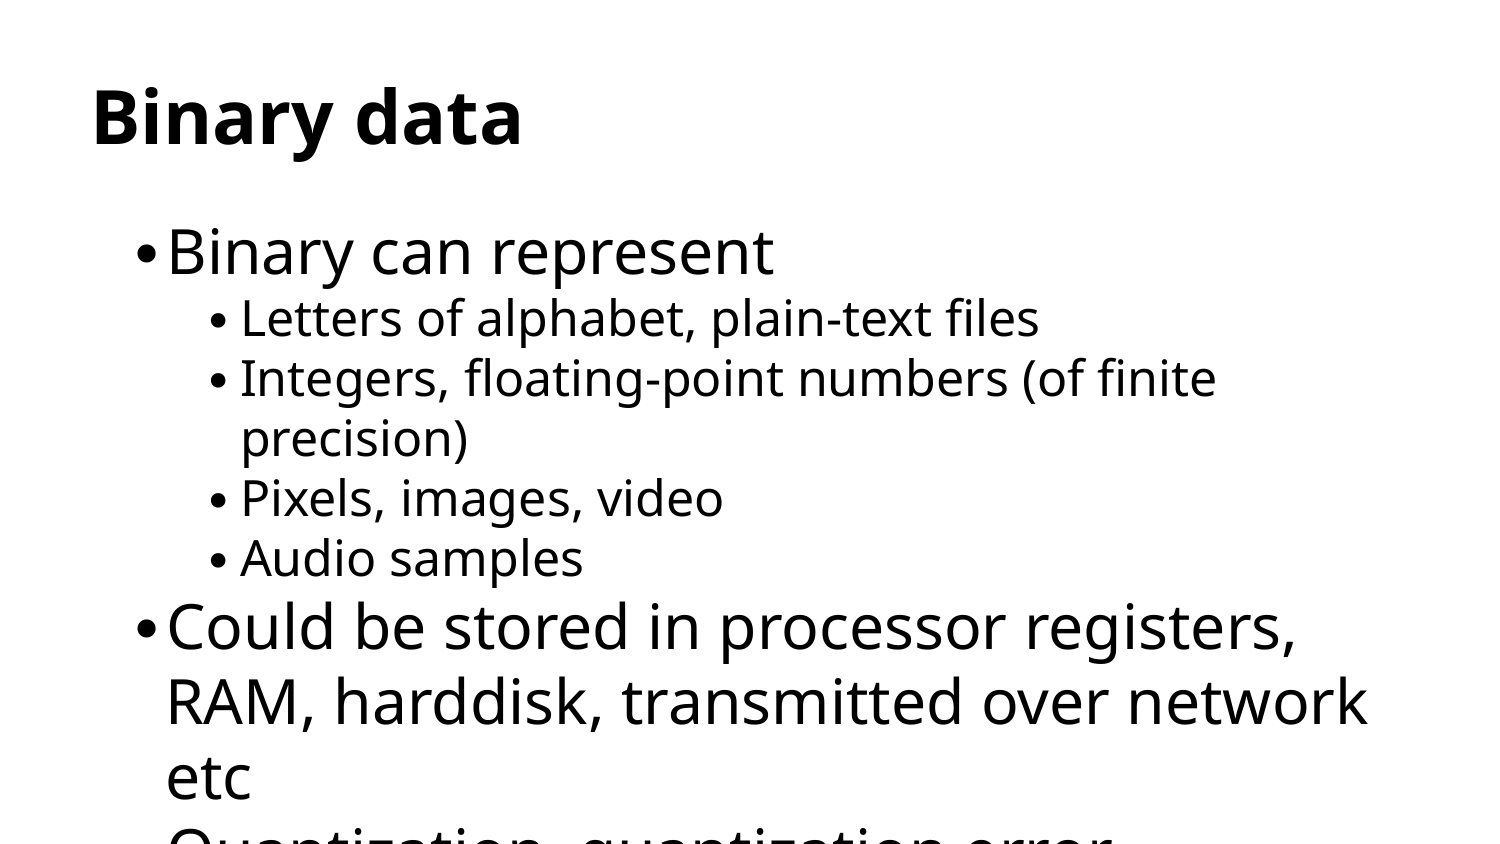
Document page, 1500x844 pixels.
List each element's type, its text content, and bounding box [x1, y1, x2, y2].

list Binary can represent Letters of alphabet, plain-text files Integers, floating-point numbers (of finite precision) Pixels, images, video Audio samples Could be stored in processor registers, RAM, harddisk, transmitted over network etc Quantization, quantization error [75, 196, 1425, 808]
title Binary data [75, 33, 1425, 175]
